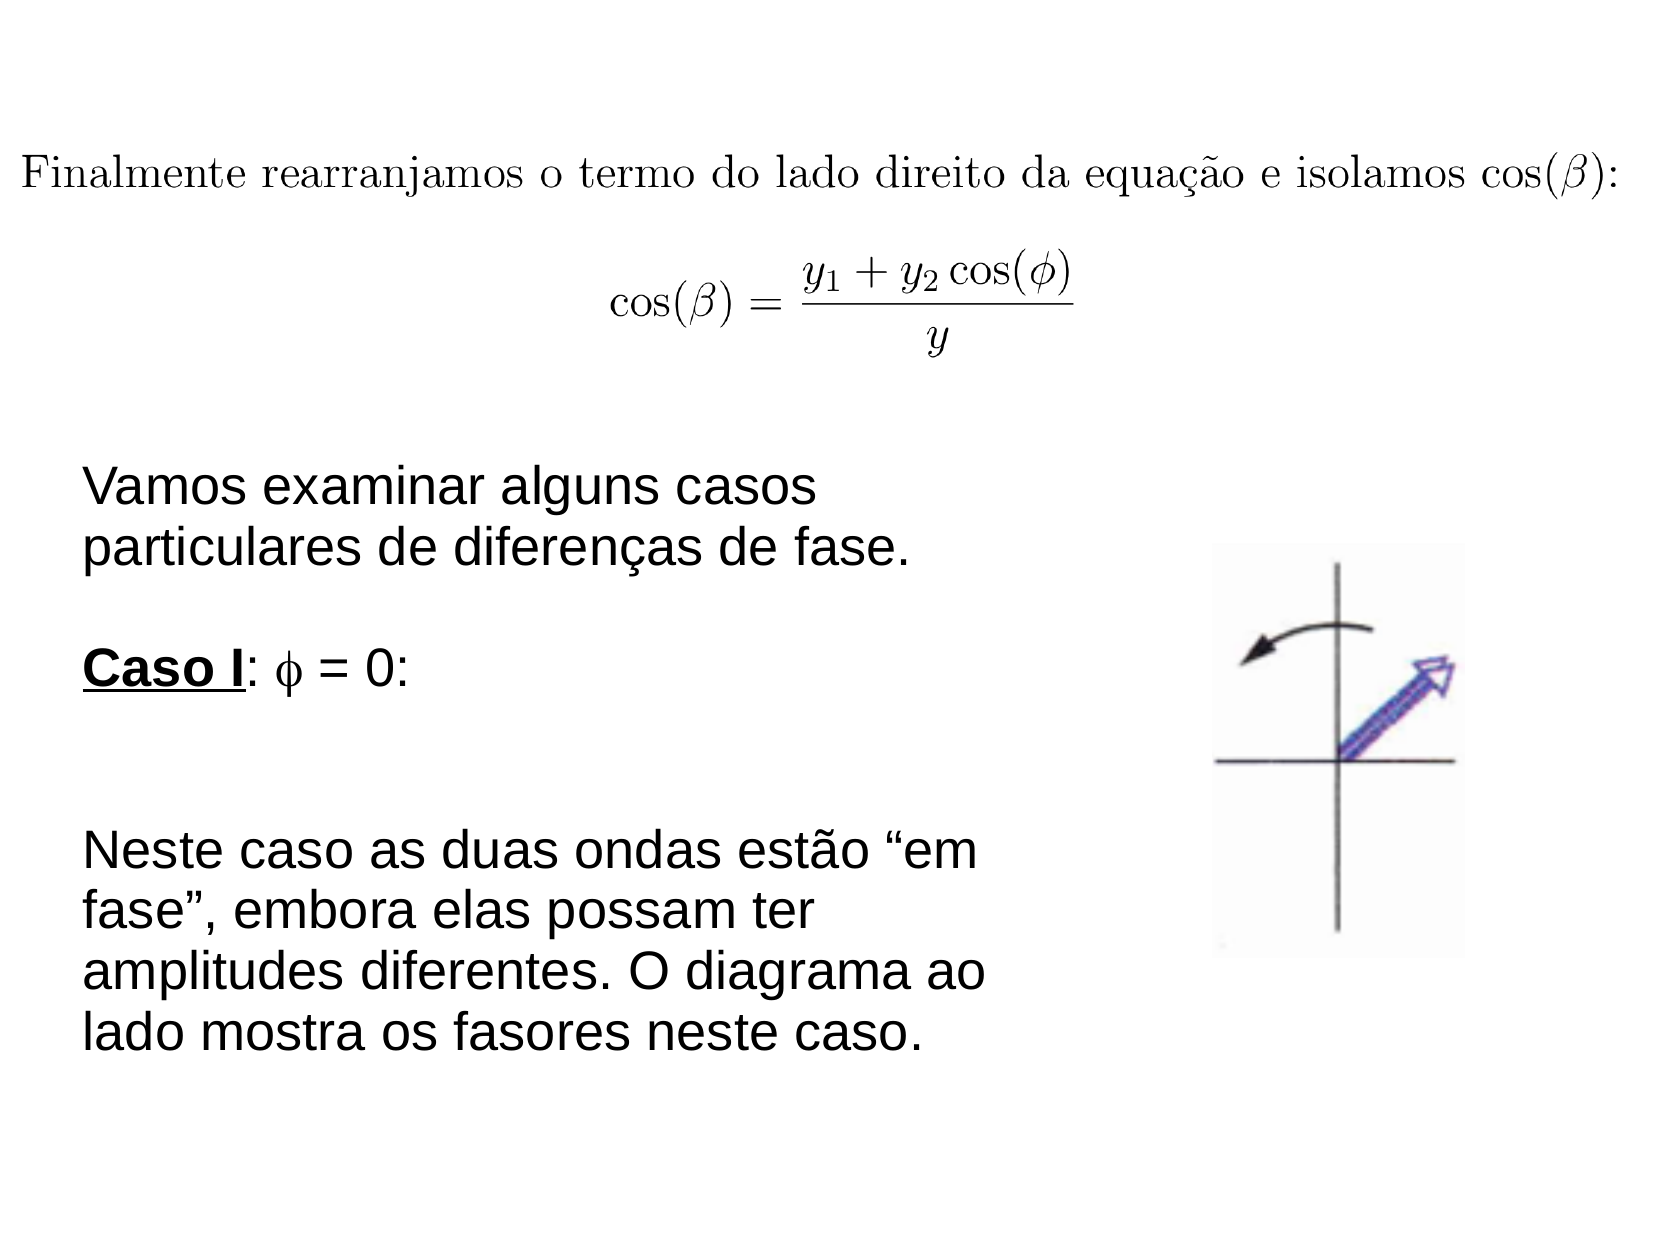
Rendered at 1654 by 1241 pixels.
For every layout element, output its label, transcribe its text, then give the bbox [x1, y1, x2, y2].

picture [1212, 543, 1465, 958]
picture [5, 128, 1642, 378]
subtitle Vamos examinar alguns casos particulares de diferenças de fase. Caso I: f = 0: Neste caso as duas ondas estão “em fase”, embora elas possam ter amplitudes diferentes. O diagrama ao lado mostra os fasores neste caso. [82, 450, 1075, 1067]
